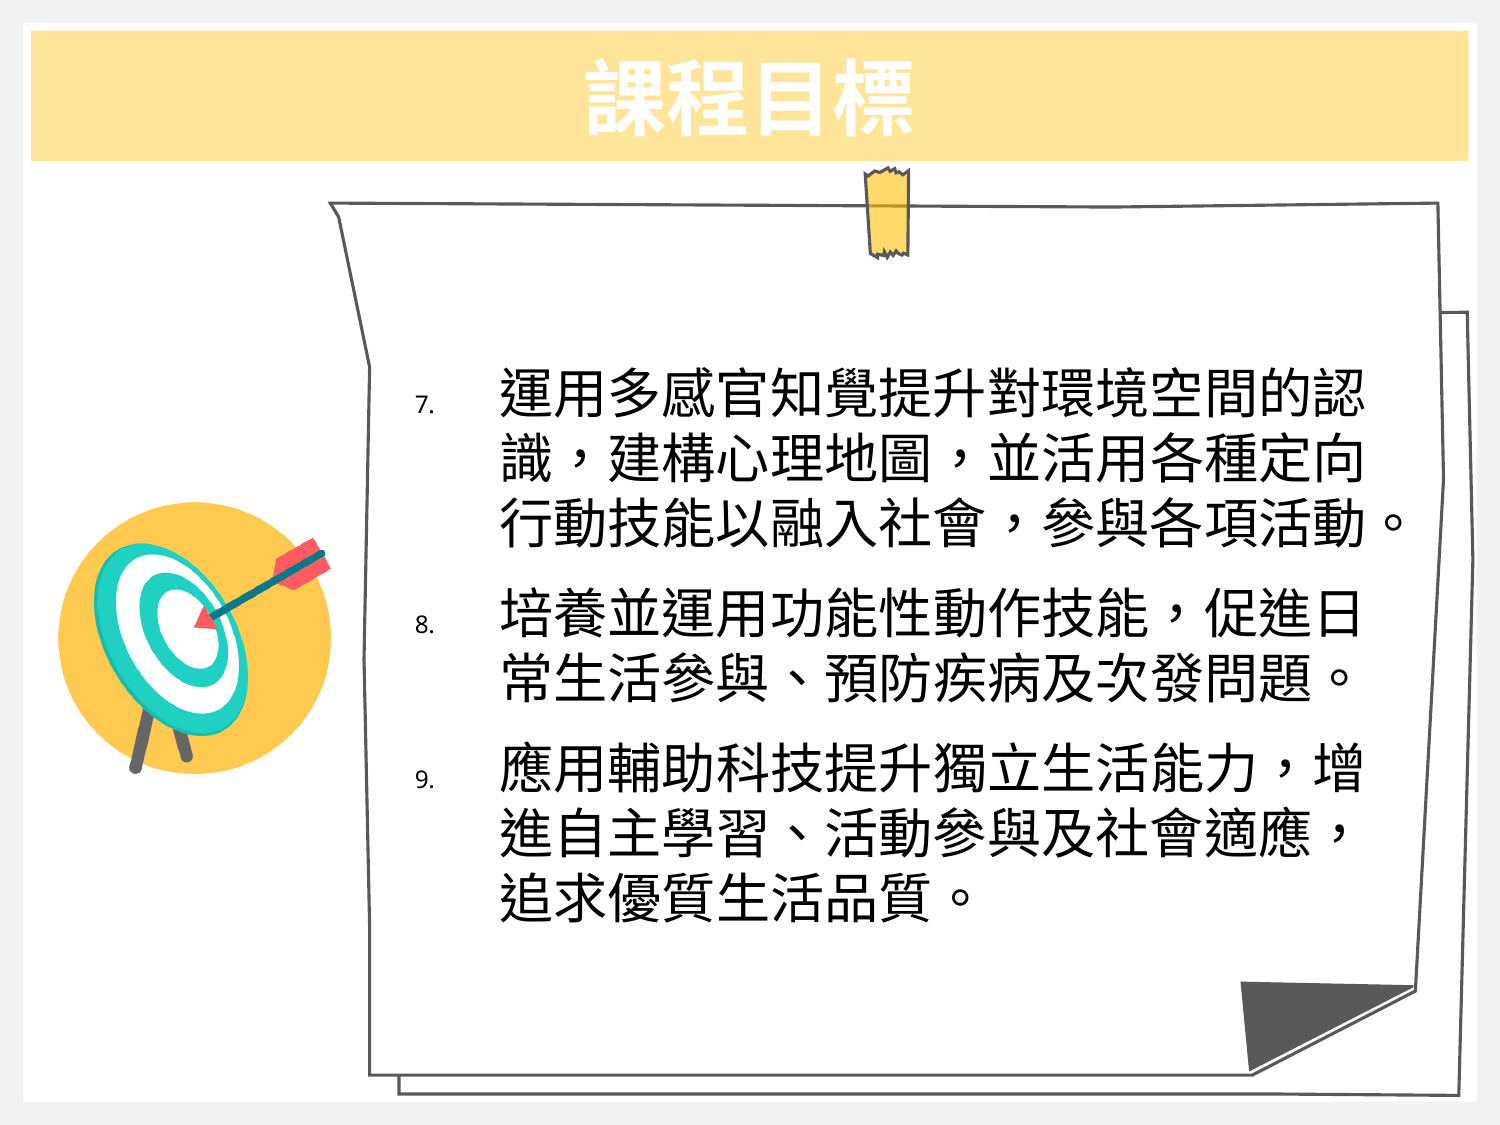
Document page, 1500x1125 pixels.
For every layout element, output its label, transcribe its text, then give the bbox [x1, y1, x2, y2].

text_box 運用多感官知覺提升對環境空間的認識，建構心理地圖，並活用各種定向行動技能以融入社會，參與各項活動。 培養並運用功能性動作技能，促進日常生活參與、預防疾病及次發問題。 應用輔助科技提升獨立生活能力，增進自主學習、活動參與及社會適應，追求優質生活品質。 [399, 352, 1384, 937]
text_box 課程目標 [31, 30, 1469, 161]
picture [58, 502, 331, 774]
text_box [330, 167, 1473, 1096]
